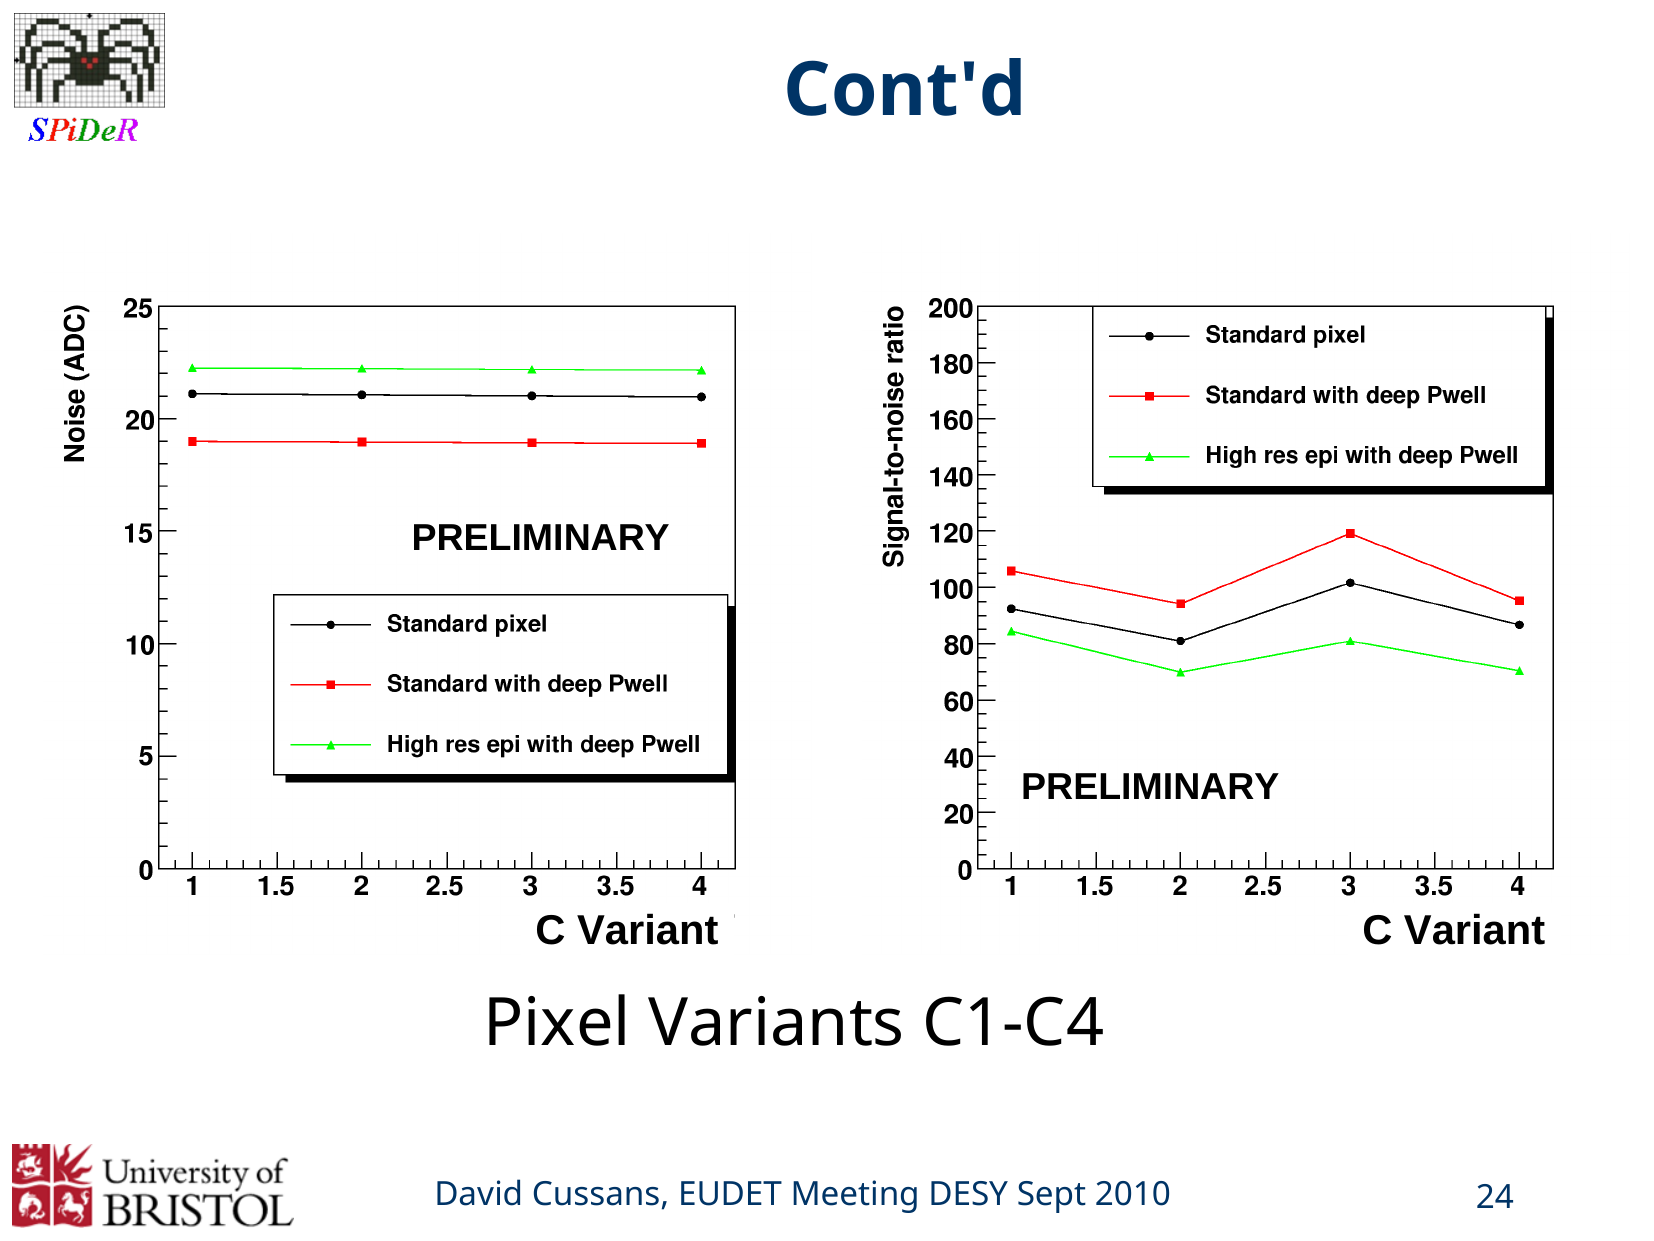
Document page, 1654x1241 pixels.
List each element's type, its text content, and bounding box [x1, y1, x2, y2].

text_box PRELIMINARY [396, 511, 685, 569]
text_box C Variant [520, 902, 735, 964]
text_box PRELIMINARY [1006, 760, 1341, 818]
picture [43, 233, 812, 955]
picture [862, 233, 1630, 955]
text_box Pixel Variants C1-C4 [468, 970, 1186, 1067]
text_box C Variant [1347, 902, 1561, 964]
picture [12, 1144, 294, 1228]
picture [14, 13, 165, 156]
title Cont'd [243, 15, 1568, 157]
